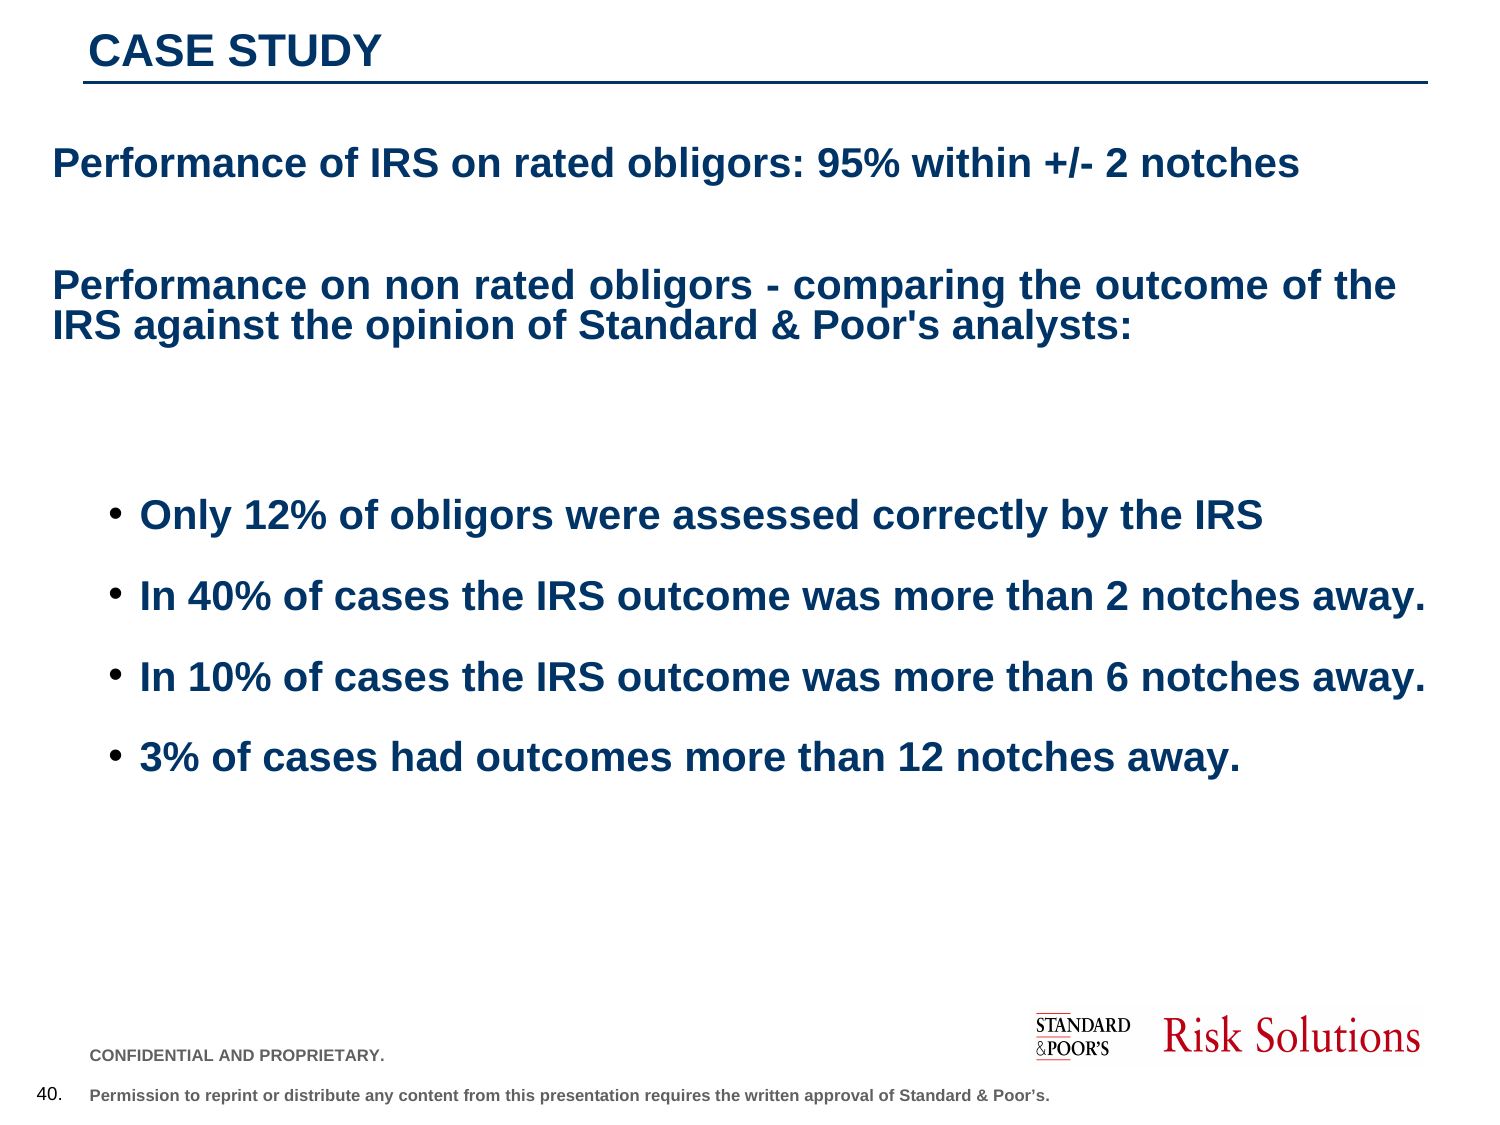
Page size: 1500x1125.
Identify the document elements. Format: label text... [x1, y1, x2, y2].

list Only 12% of obligors were assessed correctly by the IRS In 40% of cases the IRS outcome was more than 2 notches away. In 10% of cases the IRS outcome was more than 6 notches away. 3% of cases had outcomes more than 12 notches away. [62, 399, 1450, 912]
text_box Performance of IRS on rated obligors: 95% within +/- 2 notches Performance on non rated obligors - comparing the outcome of the IRS against the opinion of Standard & Poor's analysts: [37, 138, 1413, 432]
picture [1029, 1004, 1424, 1067]
title CASE STUDY [73, 8, 1429, 85]
